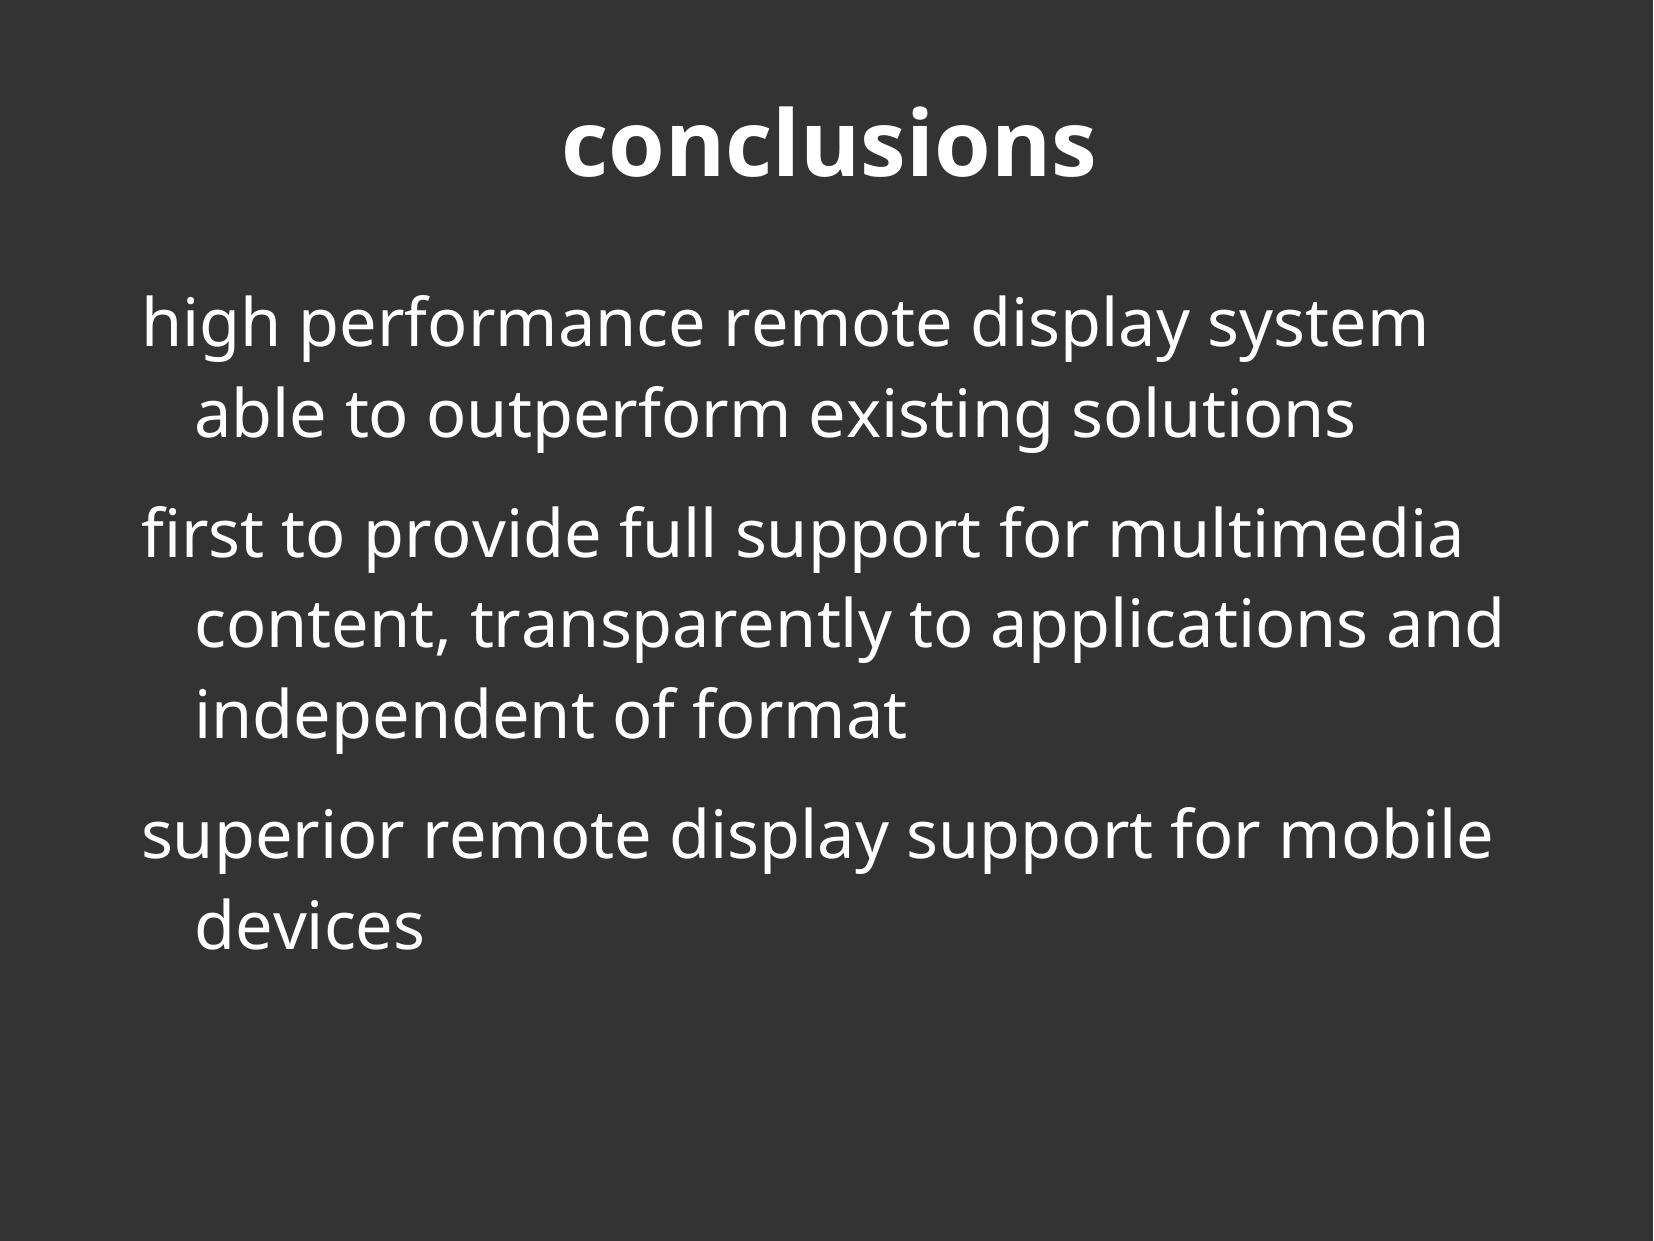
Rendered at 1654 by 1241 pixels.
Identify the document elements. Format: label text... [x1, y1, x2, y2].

list high performance remote display system able to outperform existing solutions first to provide full support for multimedia content, transparently to applications and independent of format superior remote display support for mobile devices [123, 274, 1535, 1184]
title conclusions [123, 37, 1536, 245]
